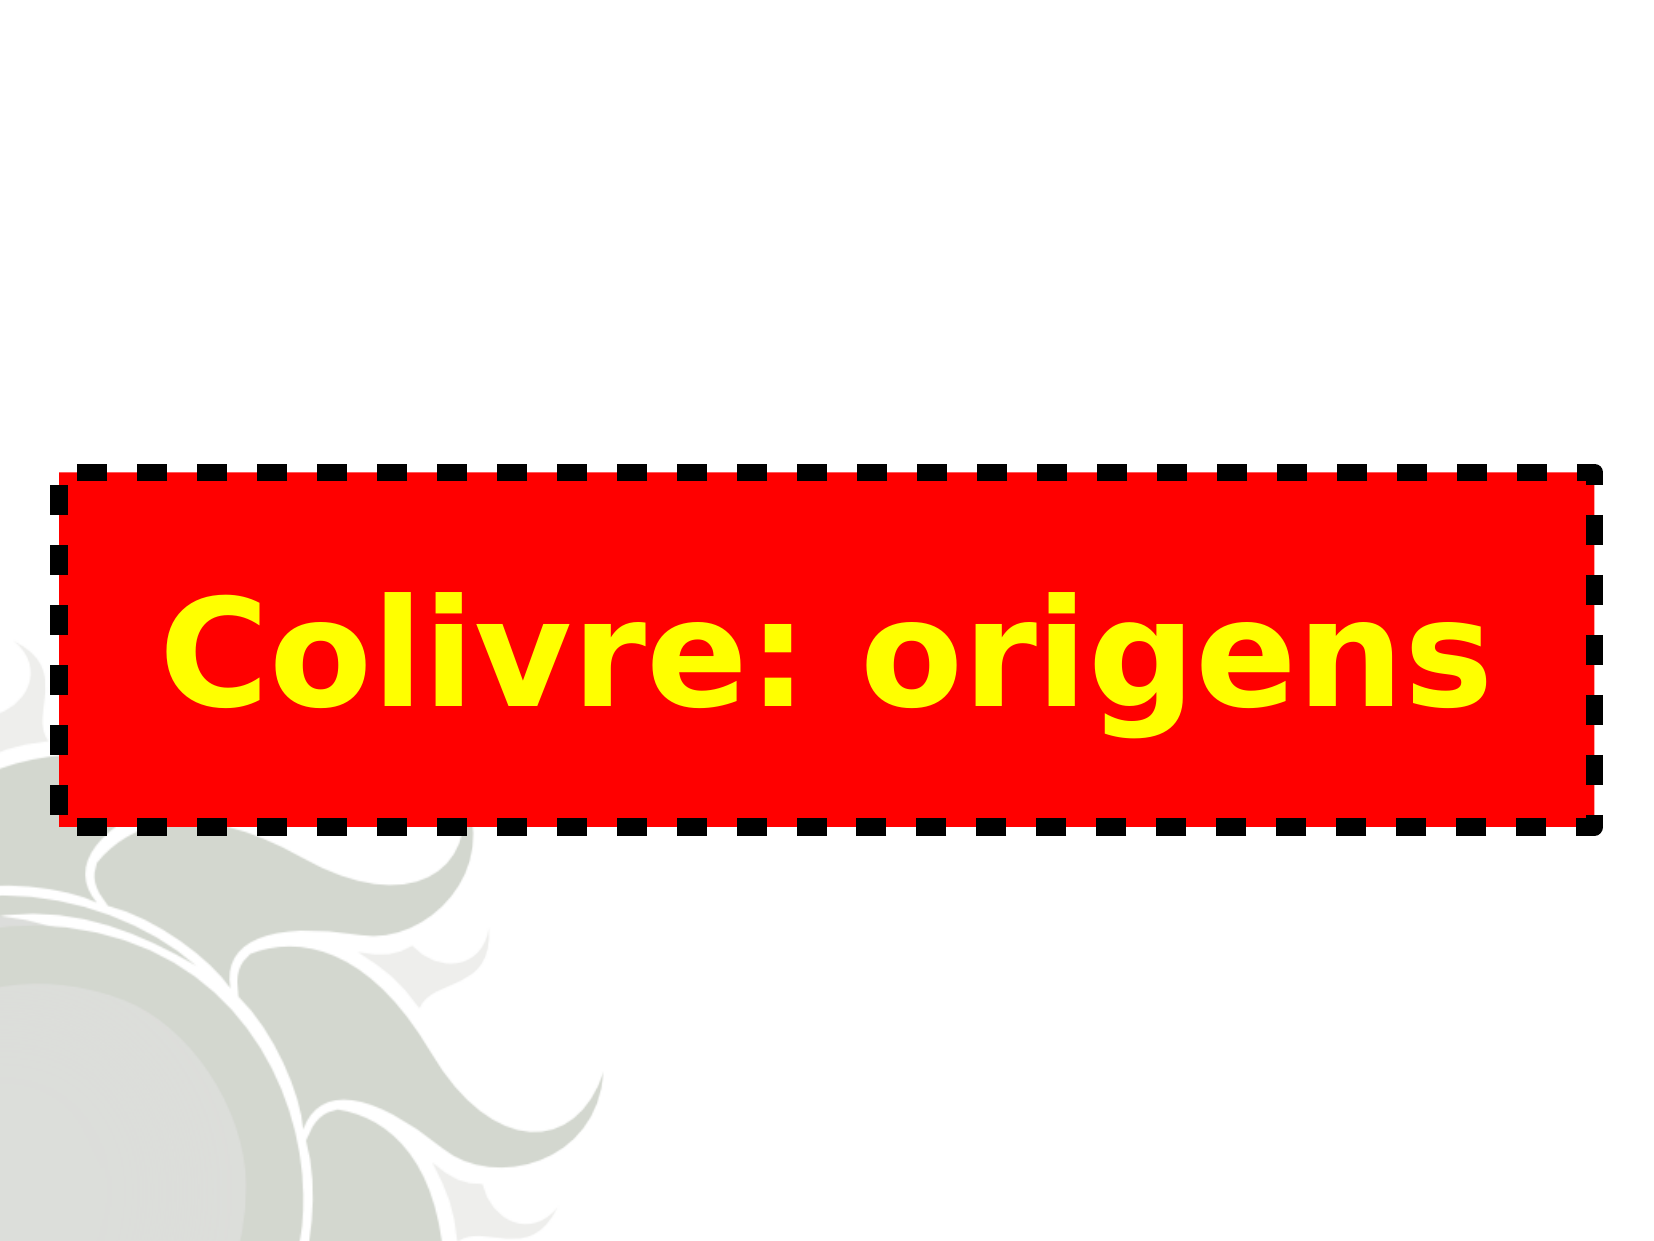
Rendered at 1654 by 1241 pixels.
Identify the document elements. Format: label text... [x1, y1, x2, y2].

picture [0, 555, 644, 1241]
title Colivre: origens [82, 551, 1571, 759]
text_box [59, 472, 1595, 827]
